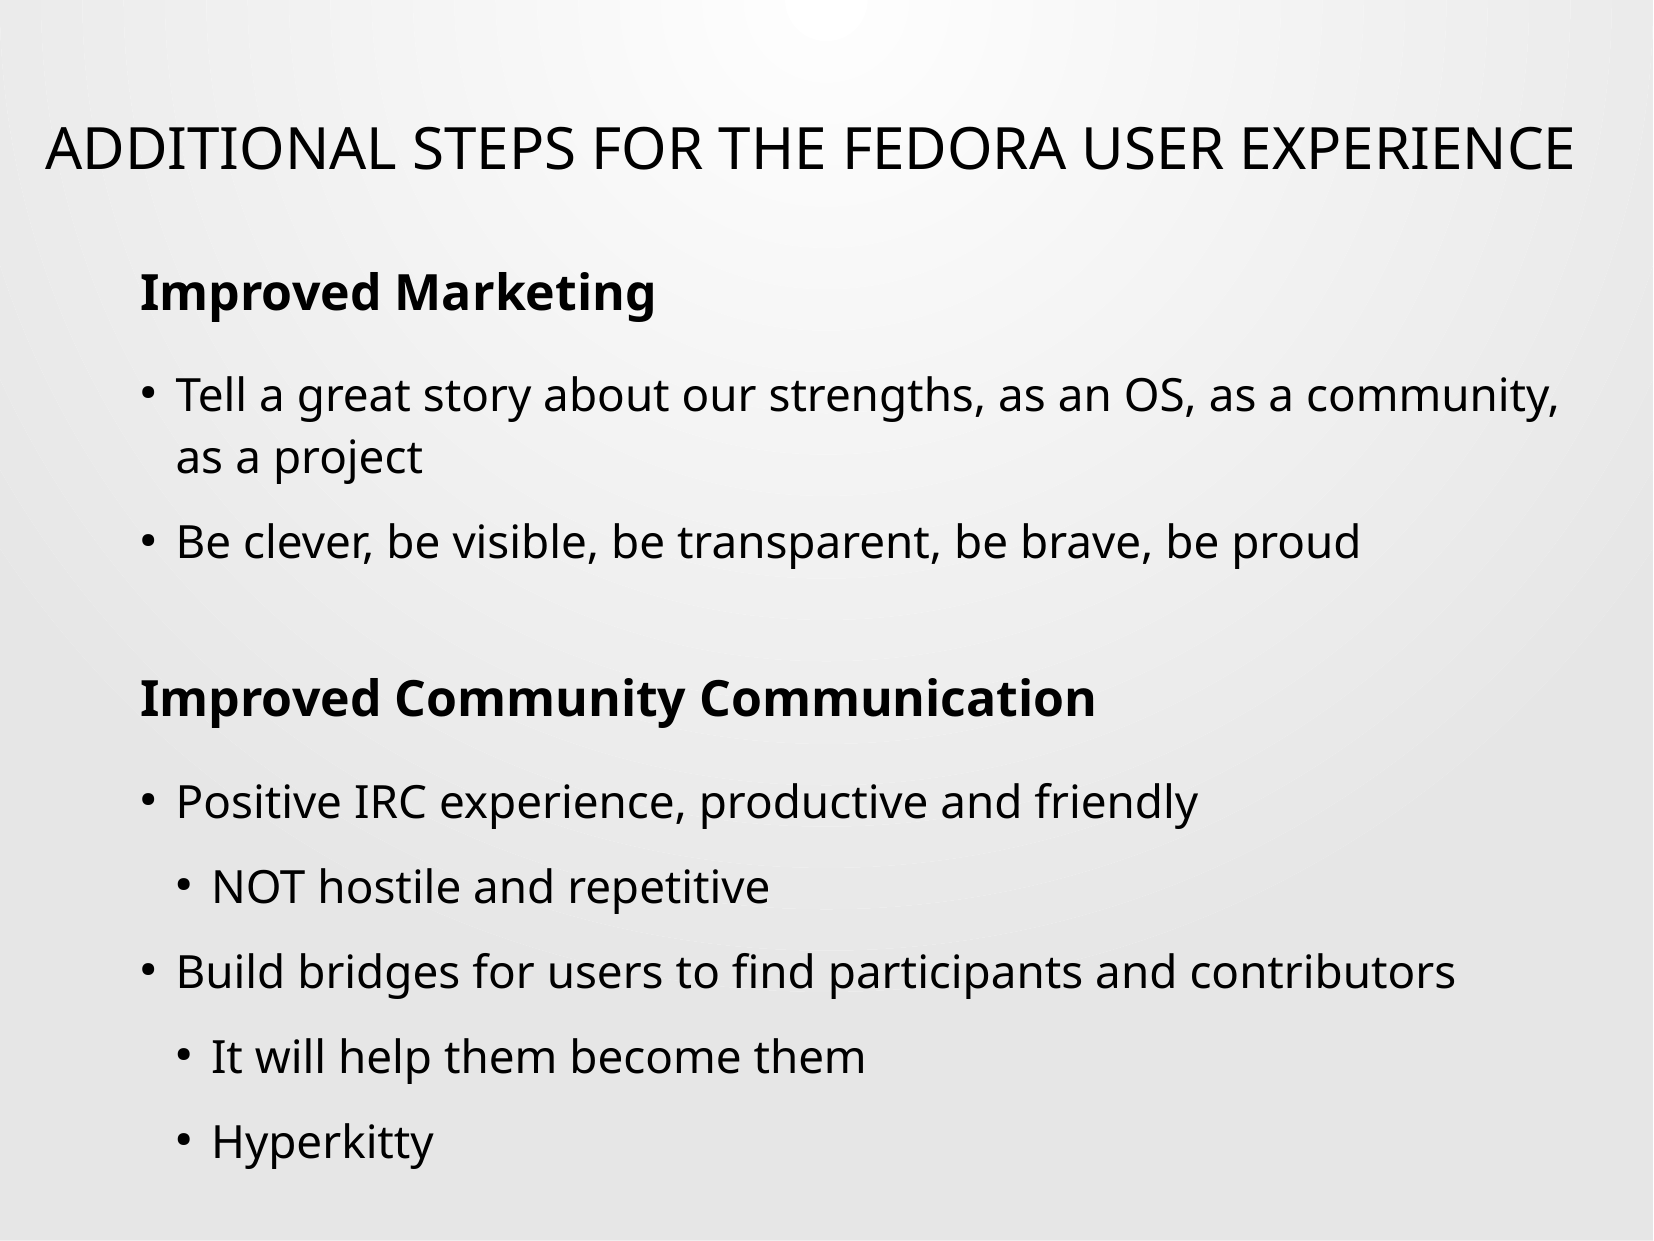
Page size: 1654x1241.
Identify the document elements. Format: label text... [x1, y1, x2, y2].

text_box ADDITIONAL STEPS FOR THE FEDORA USER EXPERIENCE [30, 99, 1623, 189]
text_box Improved Marketing Tell a great story about our strengths, as an OS, as a community, as a project Be clever, be visible, be transparent, be brave, be proud Improved Community Communication Positive IRC experience, productive and friendly NOT hostile and repetitive Build bridges for users to find participants and contributors It will help them become them Hyperkitty [90, 249, 1591, 1195]
